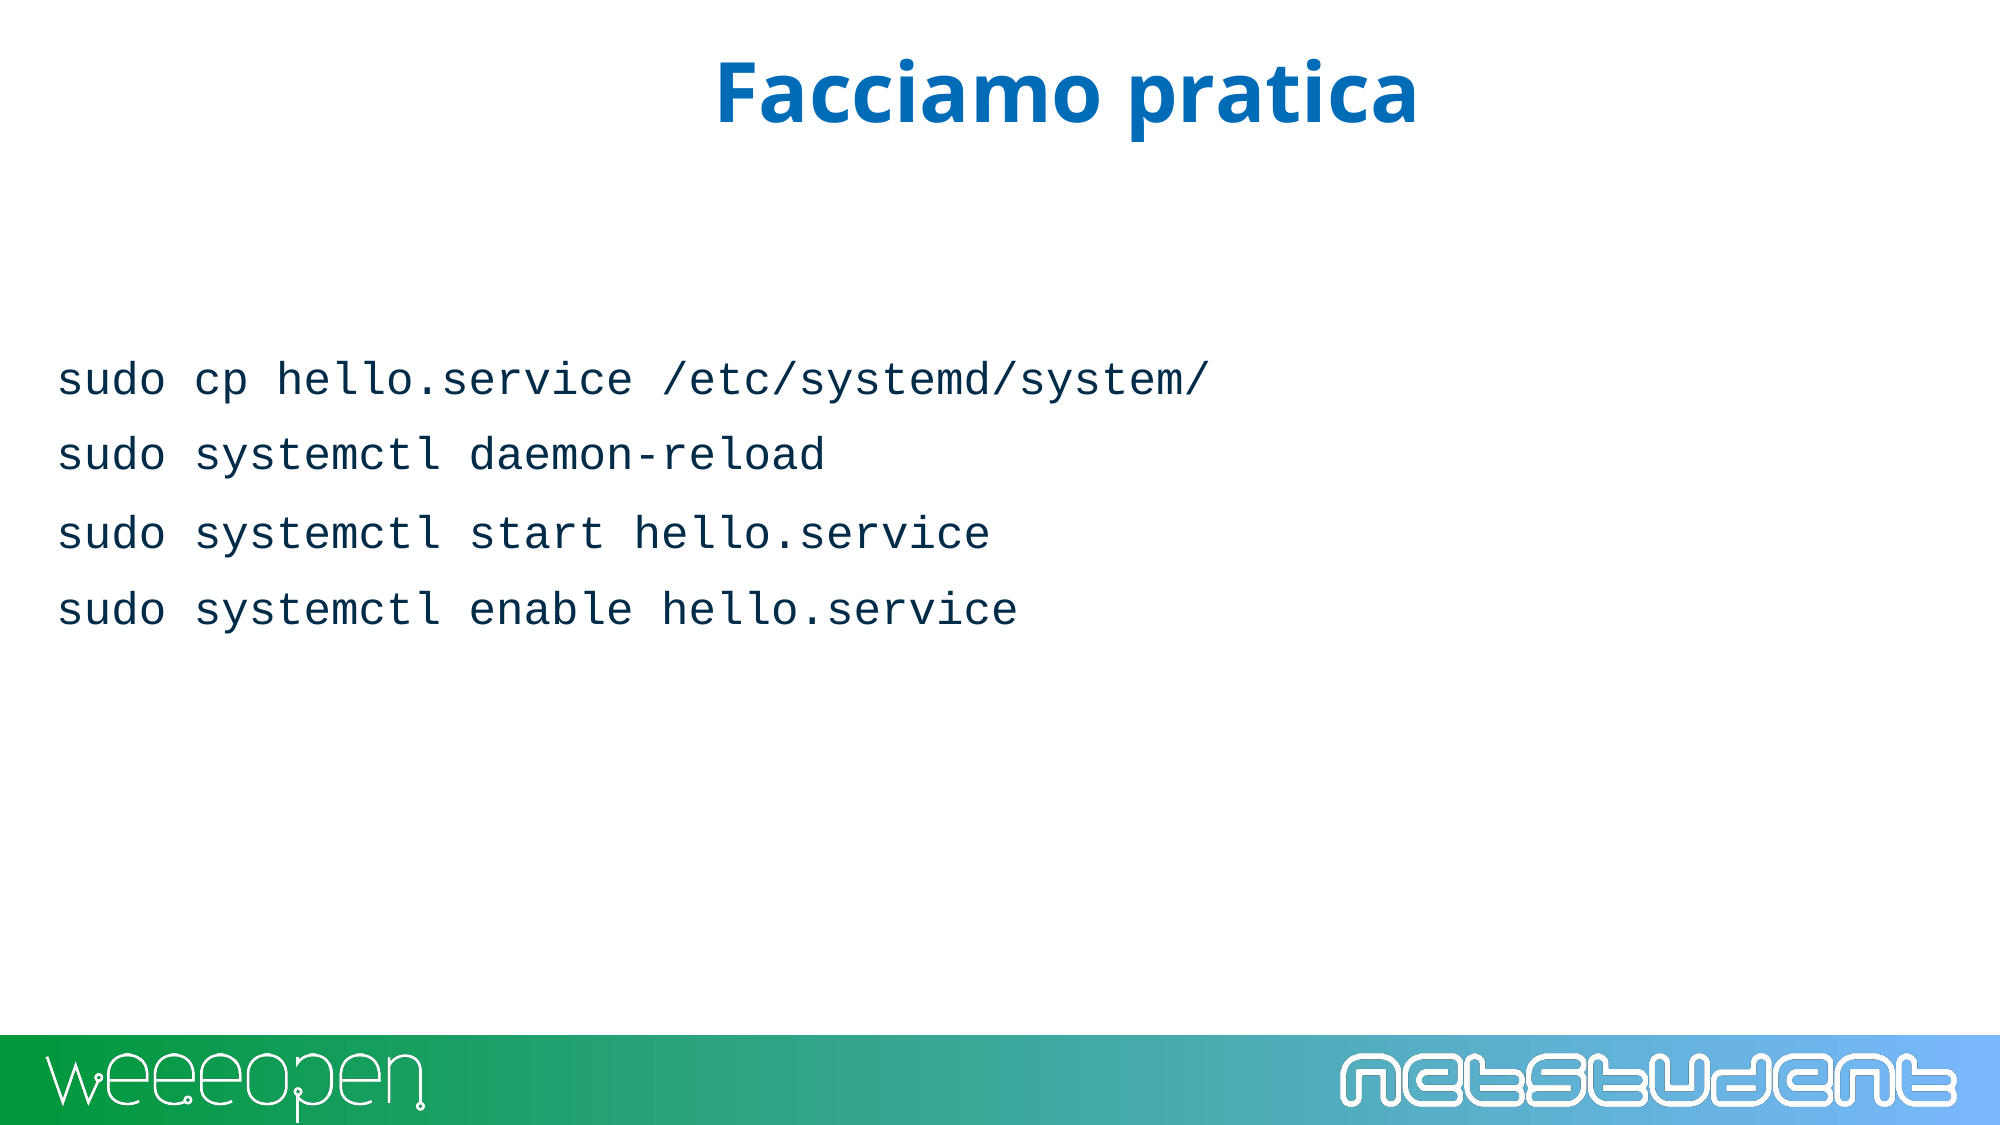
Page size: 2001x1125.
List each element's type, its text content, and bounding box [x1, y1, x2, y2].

text_box sudo systemctl daemon-reload [56, 431, 853, 484]
text_box sudo cp hello.service /etc/systemd/system/ [56, 356, 1210, 409]
text_box [0, 0, 2000, 1125]
picture [45, 1053, 425, 1123]
text_box Facciamo pratica [713, 33, 1287, 139]
picture [1340, 1053, 1957, 1107]
text_box sudo systemctl start hello.service [56, 510, 990, 563]
text_box sudo systemctl enable hello.service [56, 586, 1018, 638]
